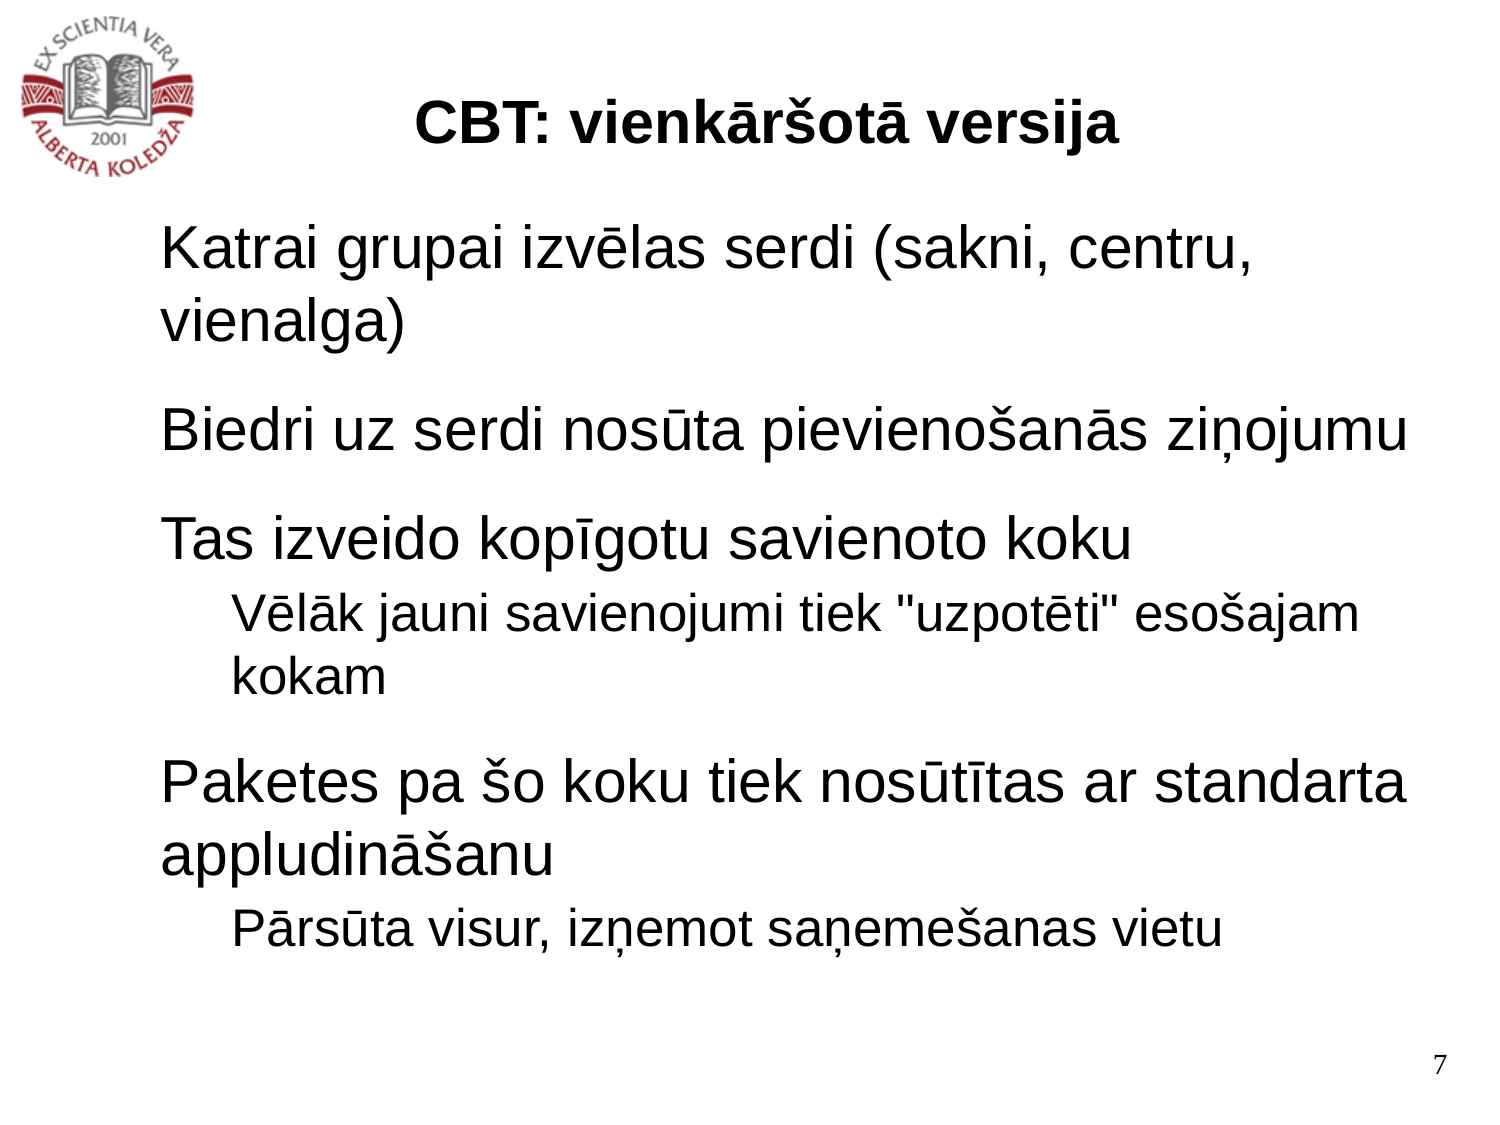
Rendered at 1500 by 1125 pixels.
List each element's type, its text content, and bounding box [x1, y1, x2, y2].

text_box <skaitlis> [1312, 1037, 1463, 1101]
picture [21, 16, 194, 177]
list Katrai grupai izvēlas serdi (sakni, centru, vienalga) Biedri uz serdi nosūta pievienošanās ziņojumu Tas izveido kopīgotu savienoto koku Vēlāk jauni savienojumi tiek "uzpotēti" esošajam kokam Paketes pa šo koku tiek nosūtītas ar standarta appludināšanu Pārsūta visur, izņemot saņemešanas vietu [74, 200, 1463, 1101]
title CBT: vienkāršotā versija [50, 62, 1463, 175]
